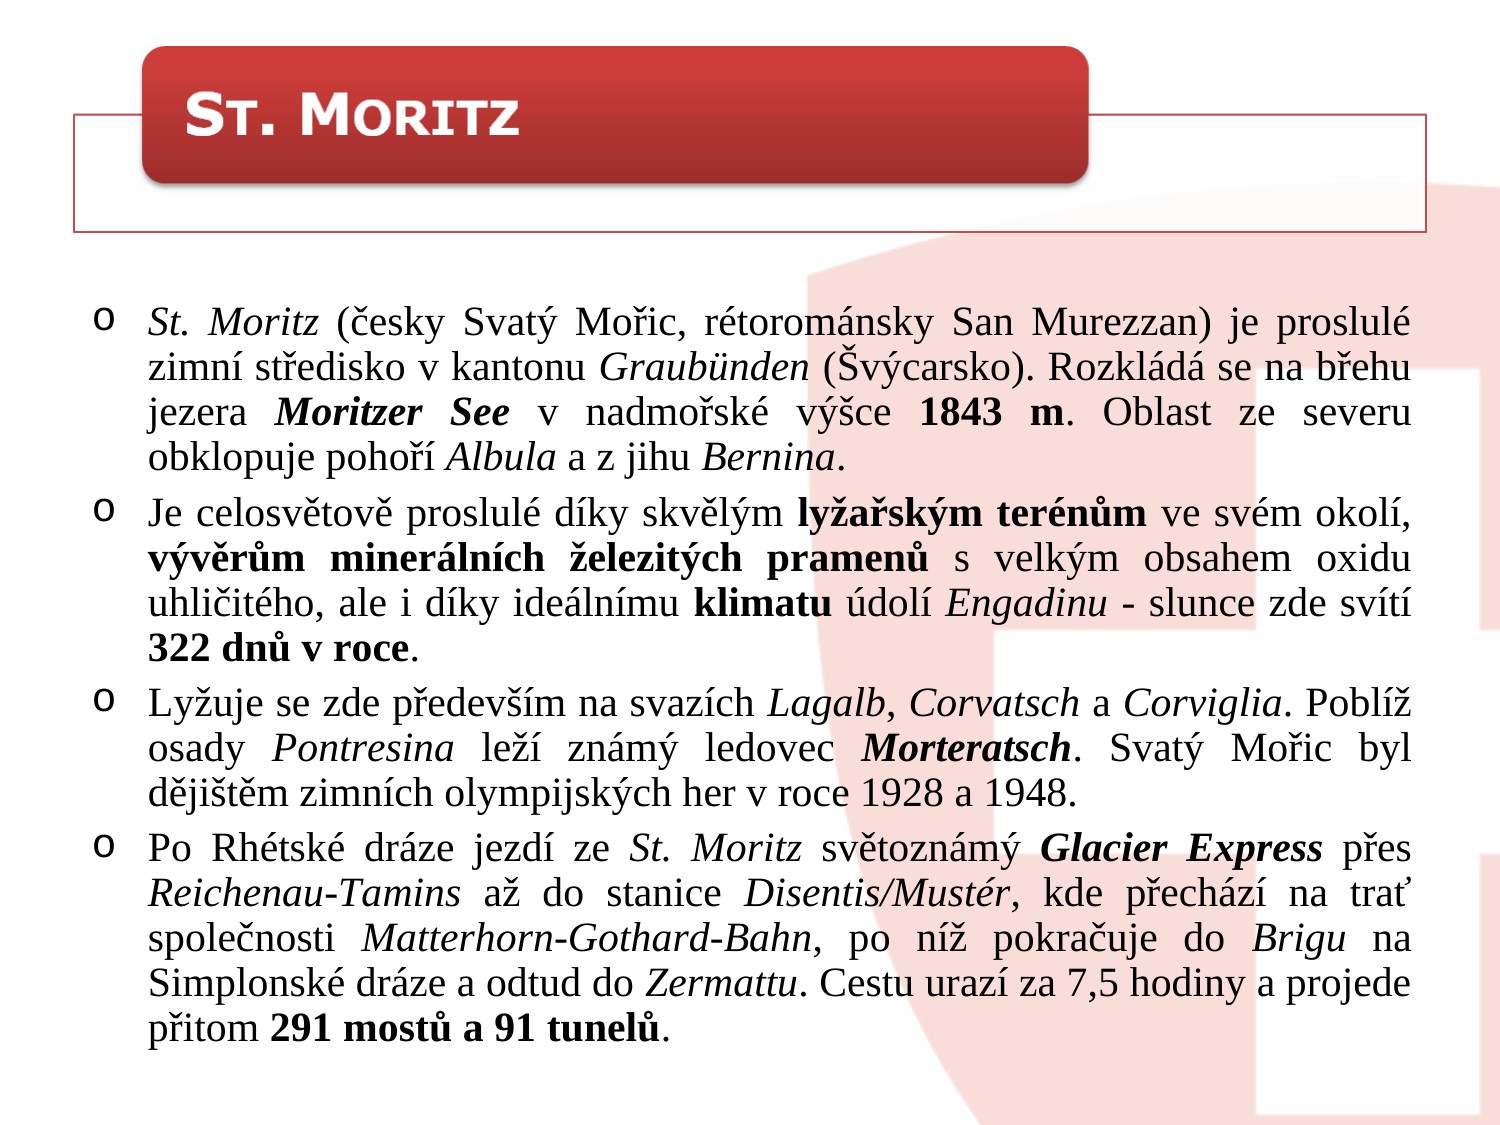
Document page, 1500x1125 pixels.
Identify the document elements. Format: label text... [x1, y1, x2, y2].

picture [72, 42, 1500, 1125]
text_box St. Moritz (česky Svatý Mořic, rétorománsky San Murezzan) je proslulé zimní středisko v kantonu Graubünden (Švýcarsko). Rozkládá se na břehu jezera Moritzer See v nadmořské výšce 1843 m. Oblast ze severu obklopuje pohoří Albula a z jihu Bernina. Je celosvětově proslulé díky skvělým lyžařským terénům ve svém okolí, vývěrům minerálních železitých pramenů s velkým obsahem oxidu uhličitého, ale i díky ideálnímu klimatu údolí Engadinu - slunce zde svítí 322 dnů v roce. Lyžuje se zde především na svazích Lagalb, Corvatsch a Corviglia. Poblíž osady Pontresina leží známý ledovec Morteratsch. Svatý Mořic byl dějištěm zimních olympijských her v roce 1928 a 1948. Po Rhétské dráze jezdí ze St. Moritz světoznámý Glacier Express přes Reichenau-Tamins až do stanice Disentis/Mustér, kde přechází na trať společnosti Matterhorn-Gothard-Bahn, po níž pokračuje do Brigu na Simplonské dráze a odtud do Zermattu. Cestu urazí za 7,5 hodiny a projede přitom 291 mostů a 91 tunelů. [76, 231, 1427, 1095]
